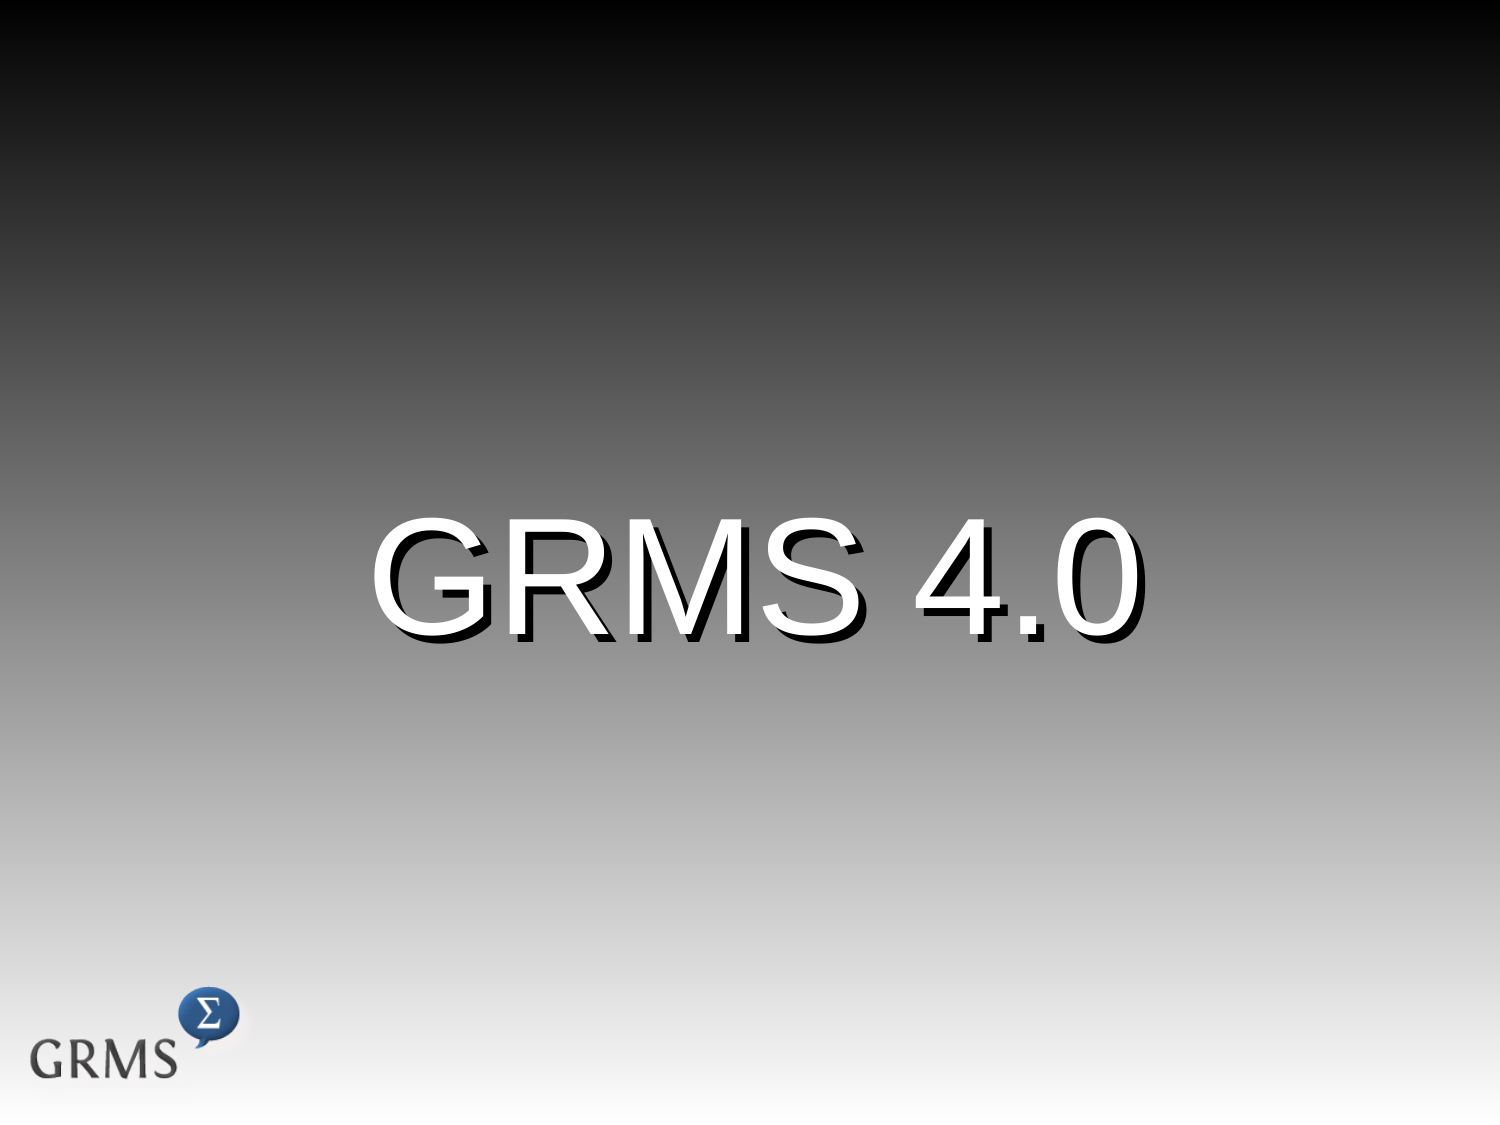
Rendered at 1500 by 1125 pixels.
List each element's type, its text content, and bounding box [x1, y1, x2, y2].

title GRMS 4.0 [70, 472, 1441, 674]
picture [16, 974, 267, 1107]
